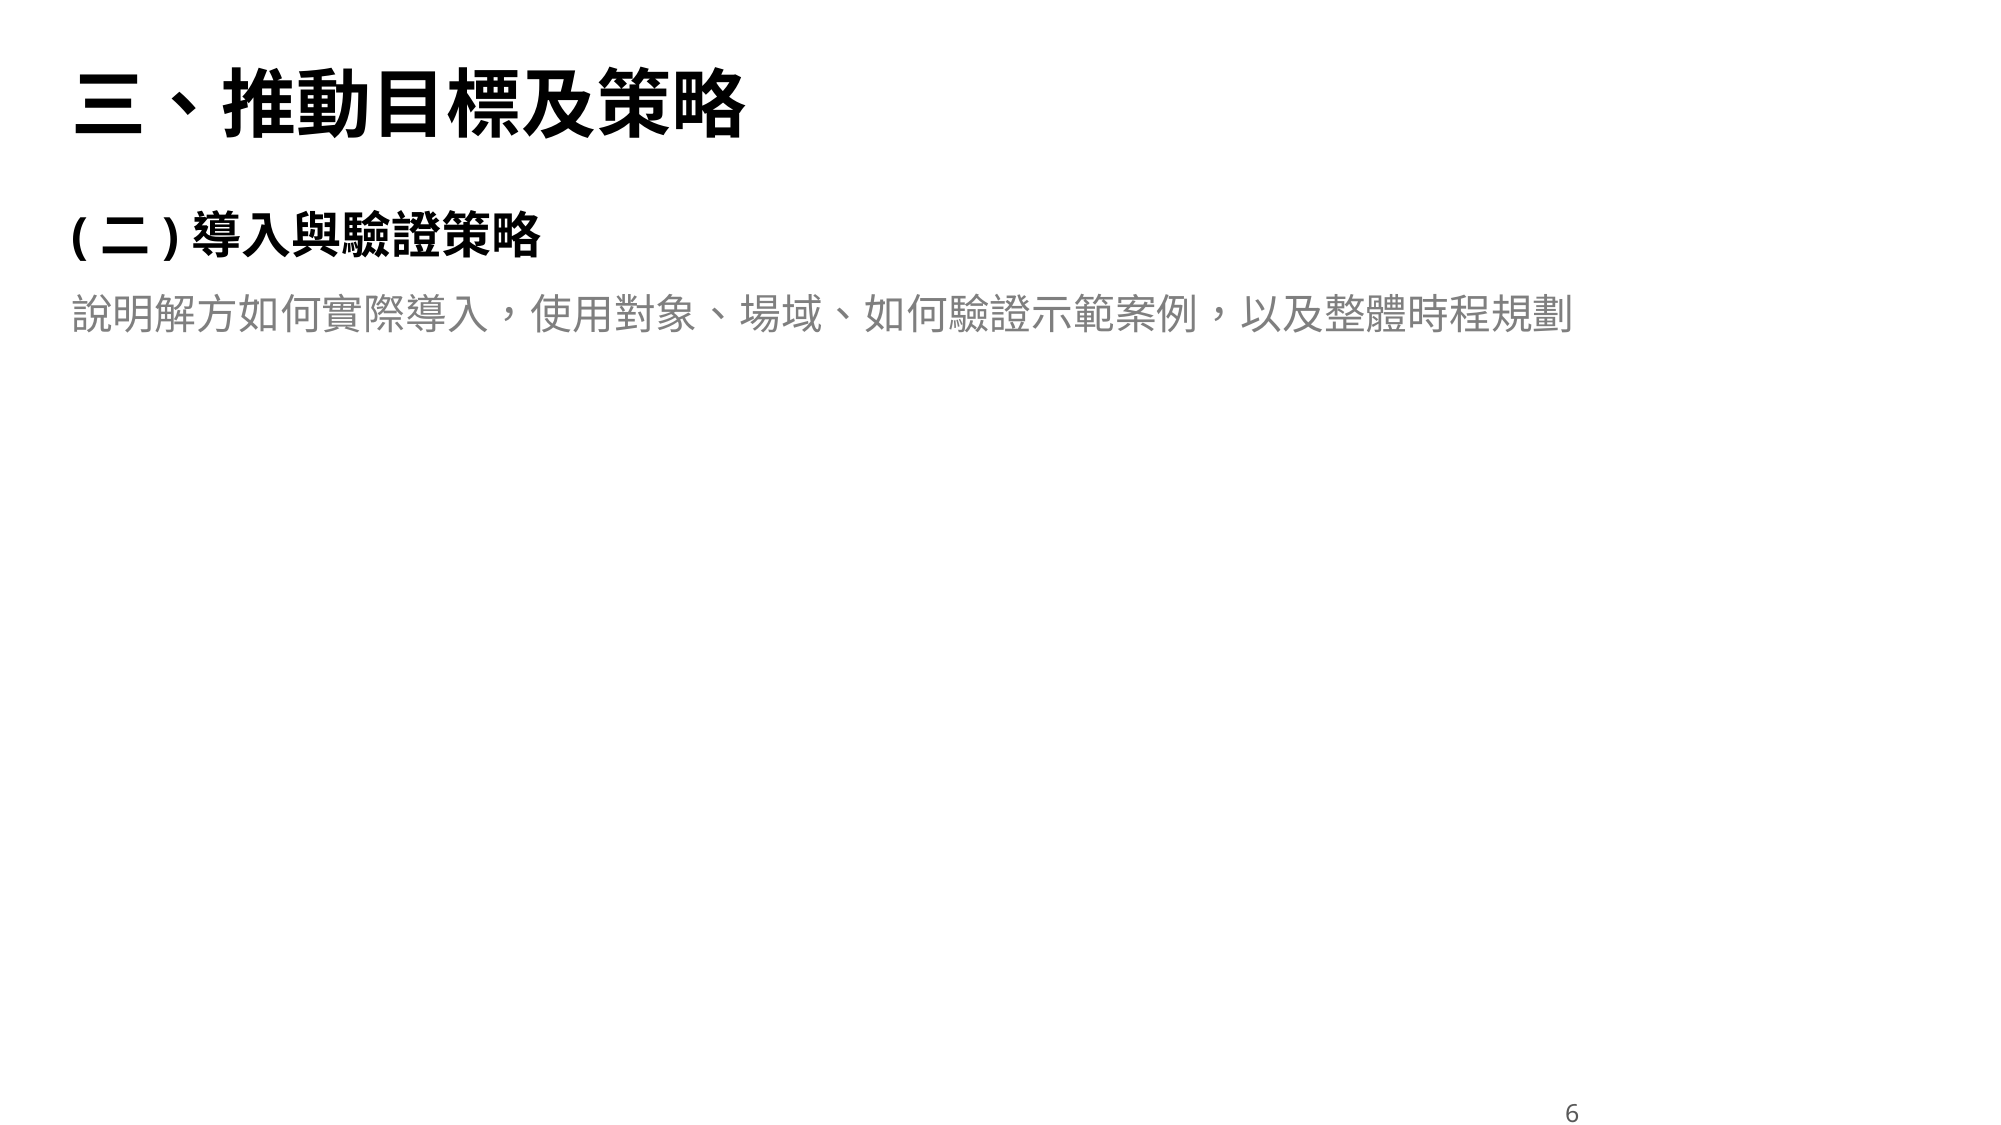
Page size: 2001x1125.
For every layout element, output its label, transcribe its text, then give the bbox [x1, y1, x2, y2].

text_box 說明解方如何實際導入，使用對象、場域、如何驗證示範案例，以及整體時程規劃 [56, 280, 1812, 346]
text_box (二)導入與驗證策略 [56, 188, 742, 280]
text_box [1550, 1089, 2000, 1125]
title 三、推動目標及策略 [56, 52, 1857, 162]
